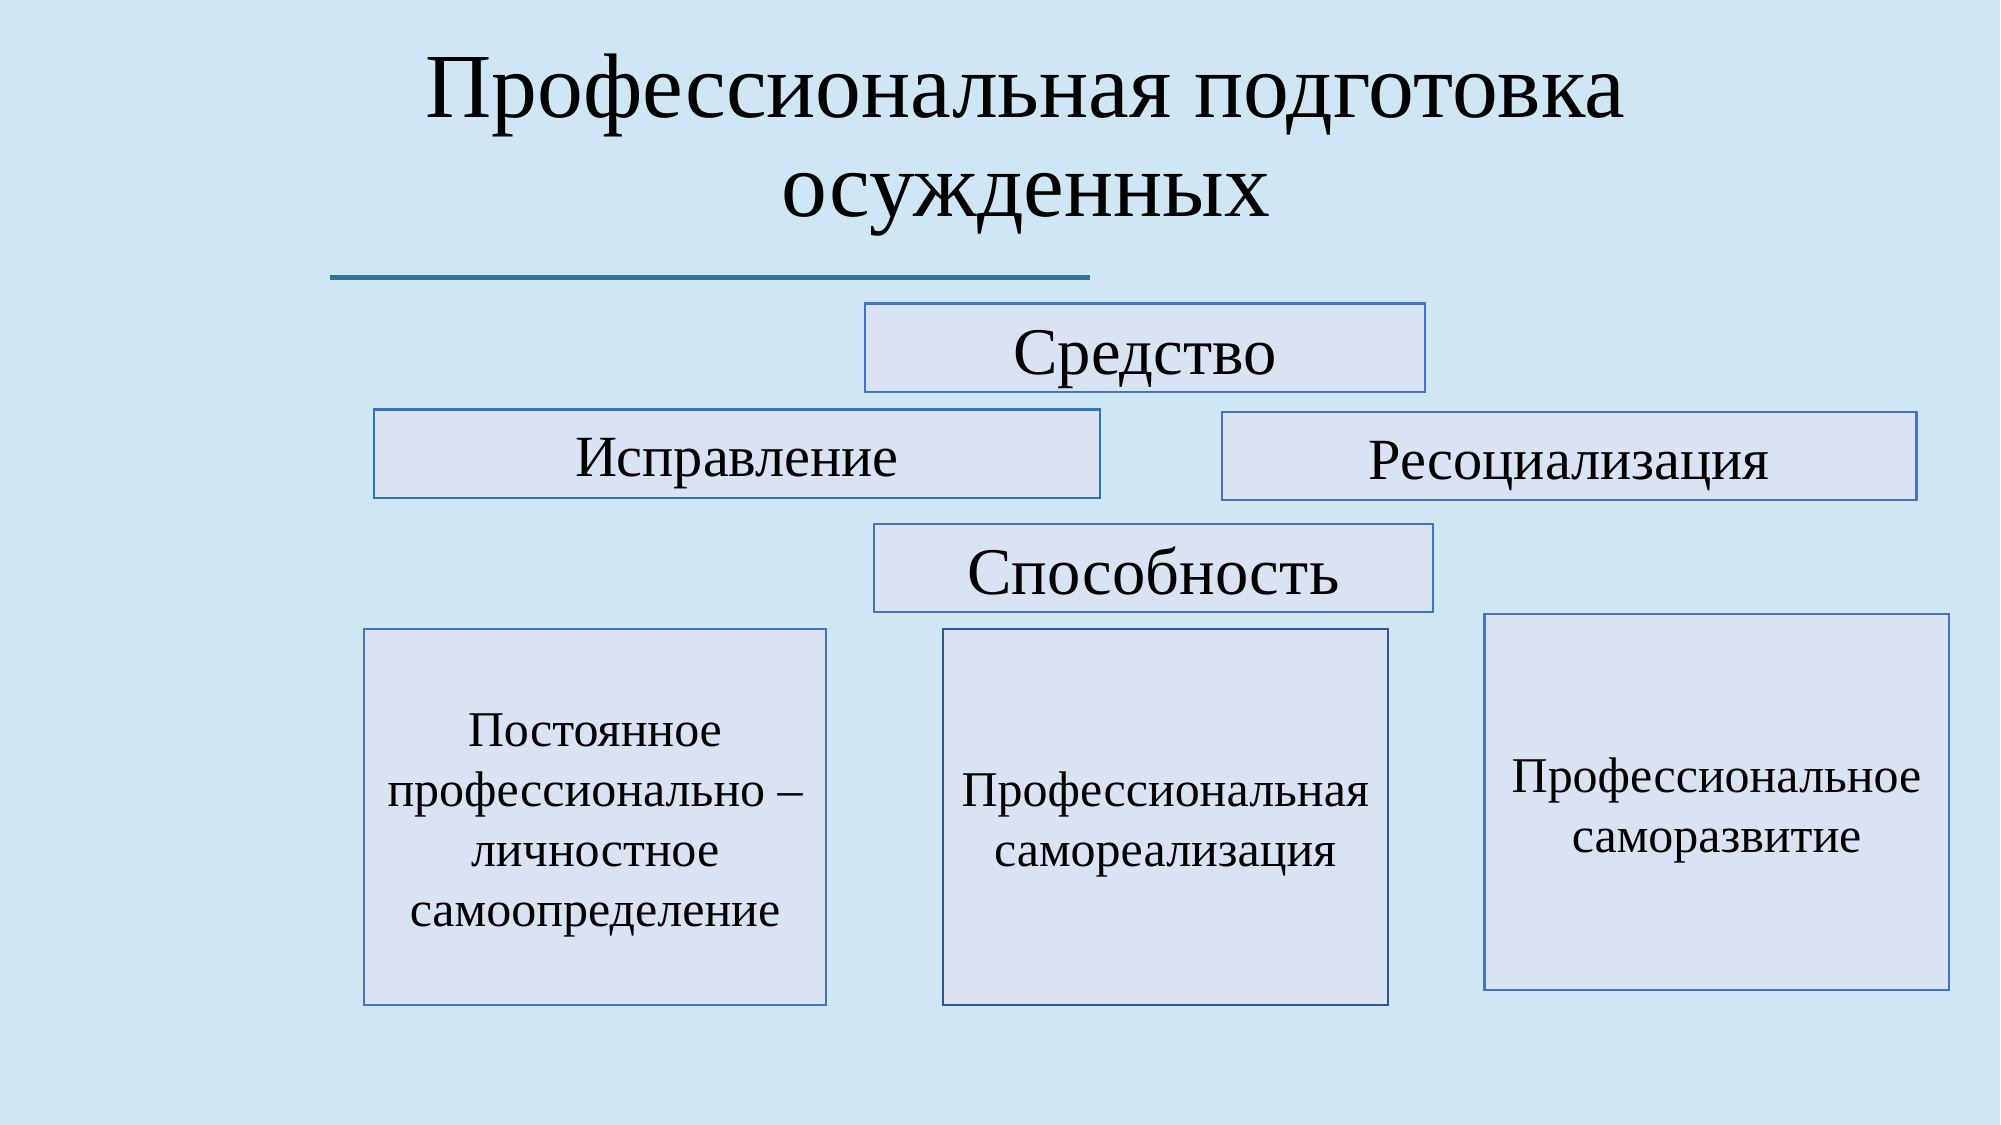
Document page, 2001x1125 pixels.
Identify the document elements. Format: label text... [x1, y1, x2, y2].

text_box Ресоциализация [1221, 411, 1917, 500]
text_box Постоянное профессионально – личностное самоопределение [364, 628, 827, 1005]
text_box Профессиональное саморазвитие [1484, 614, 1949, 991]
list [511, 223, 1742, 1011]
text_box Исправление [373, 409, 1100, 498]
text_box Профессиональная самореализация [942, 628, 1389, 1005]
title Профессиональная подготовка осужденных [351, 30, 1702, 250]
text_box Способность [873, 523, 1434, 612]
text_box Средство [865, 303, 1425, 392]
